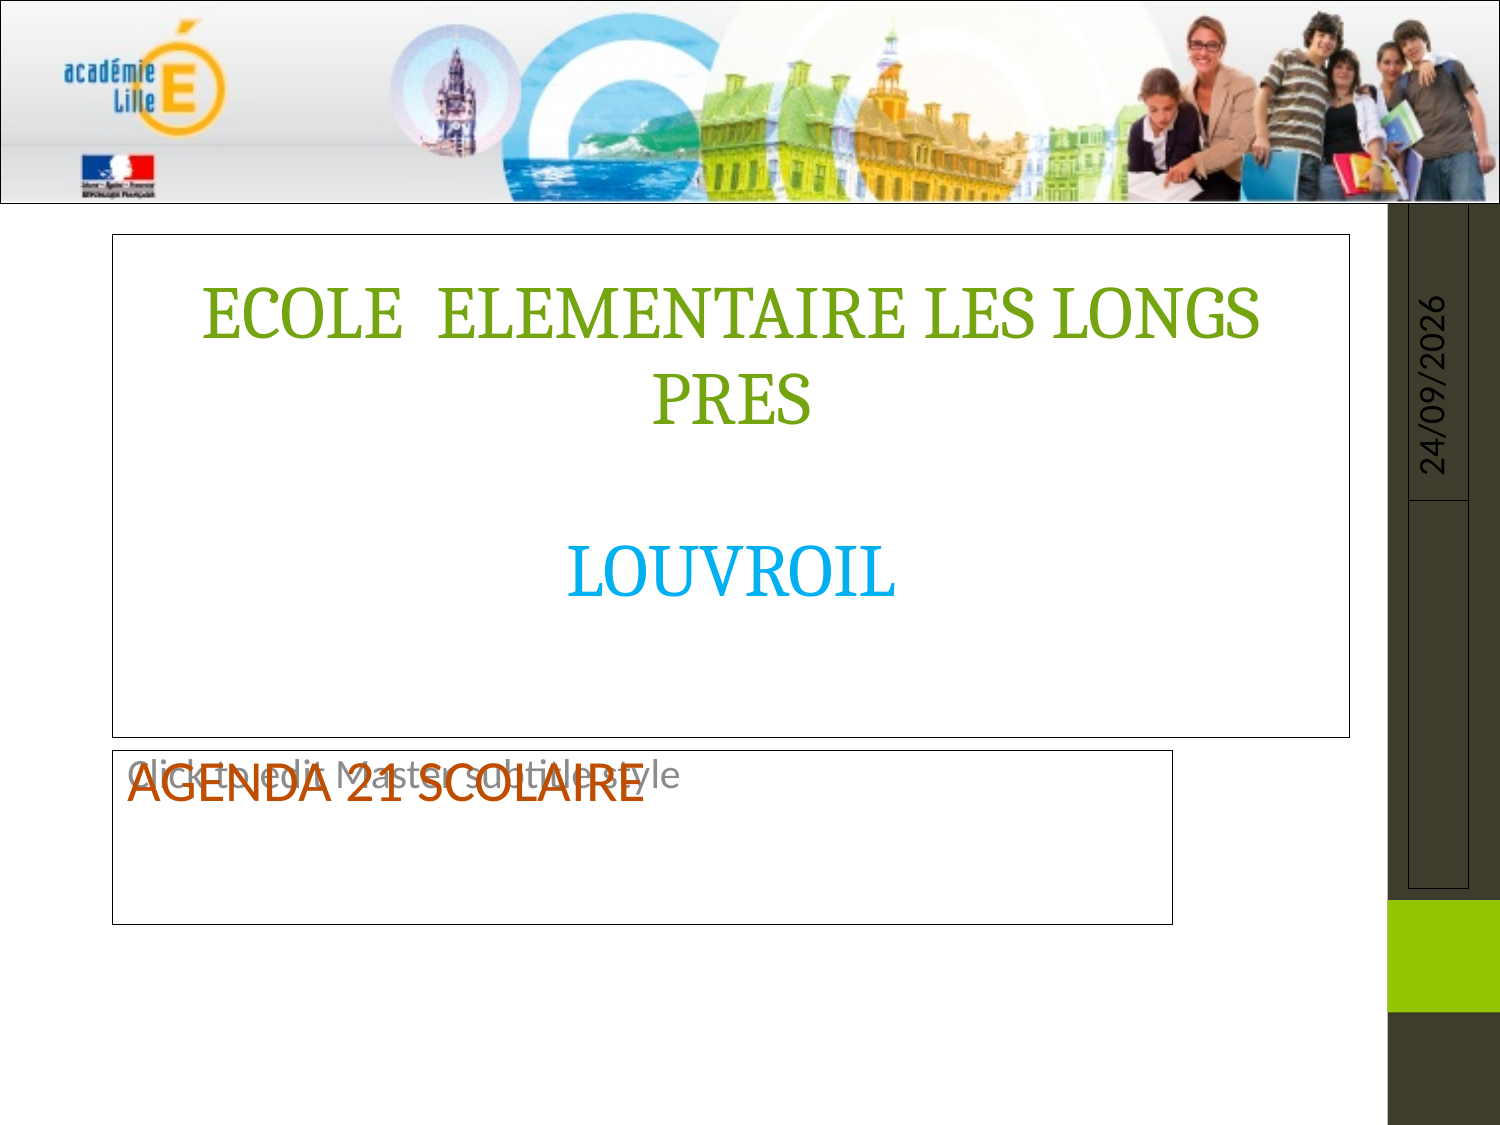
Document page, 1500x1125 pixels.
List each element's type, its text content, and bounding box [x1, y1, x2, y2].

text_box AGENDA 21 SCOLAIRE [112, 750, 1173, 925]
picture [0, 0, 1500, 204]
title ECOLE ELEMENTAIRE LES LONGS PRES LOUVROIL [112, 234, 1350, 738]
